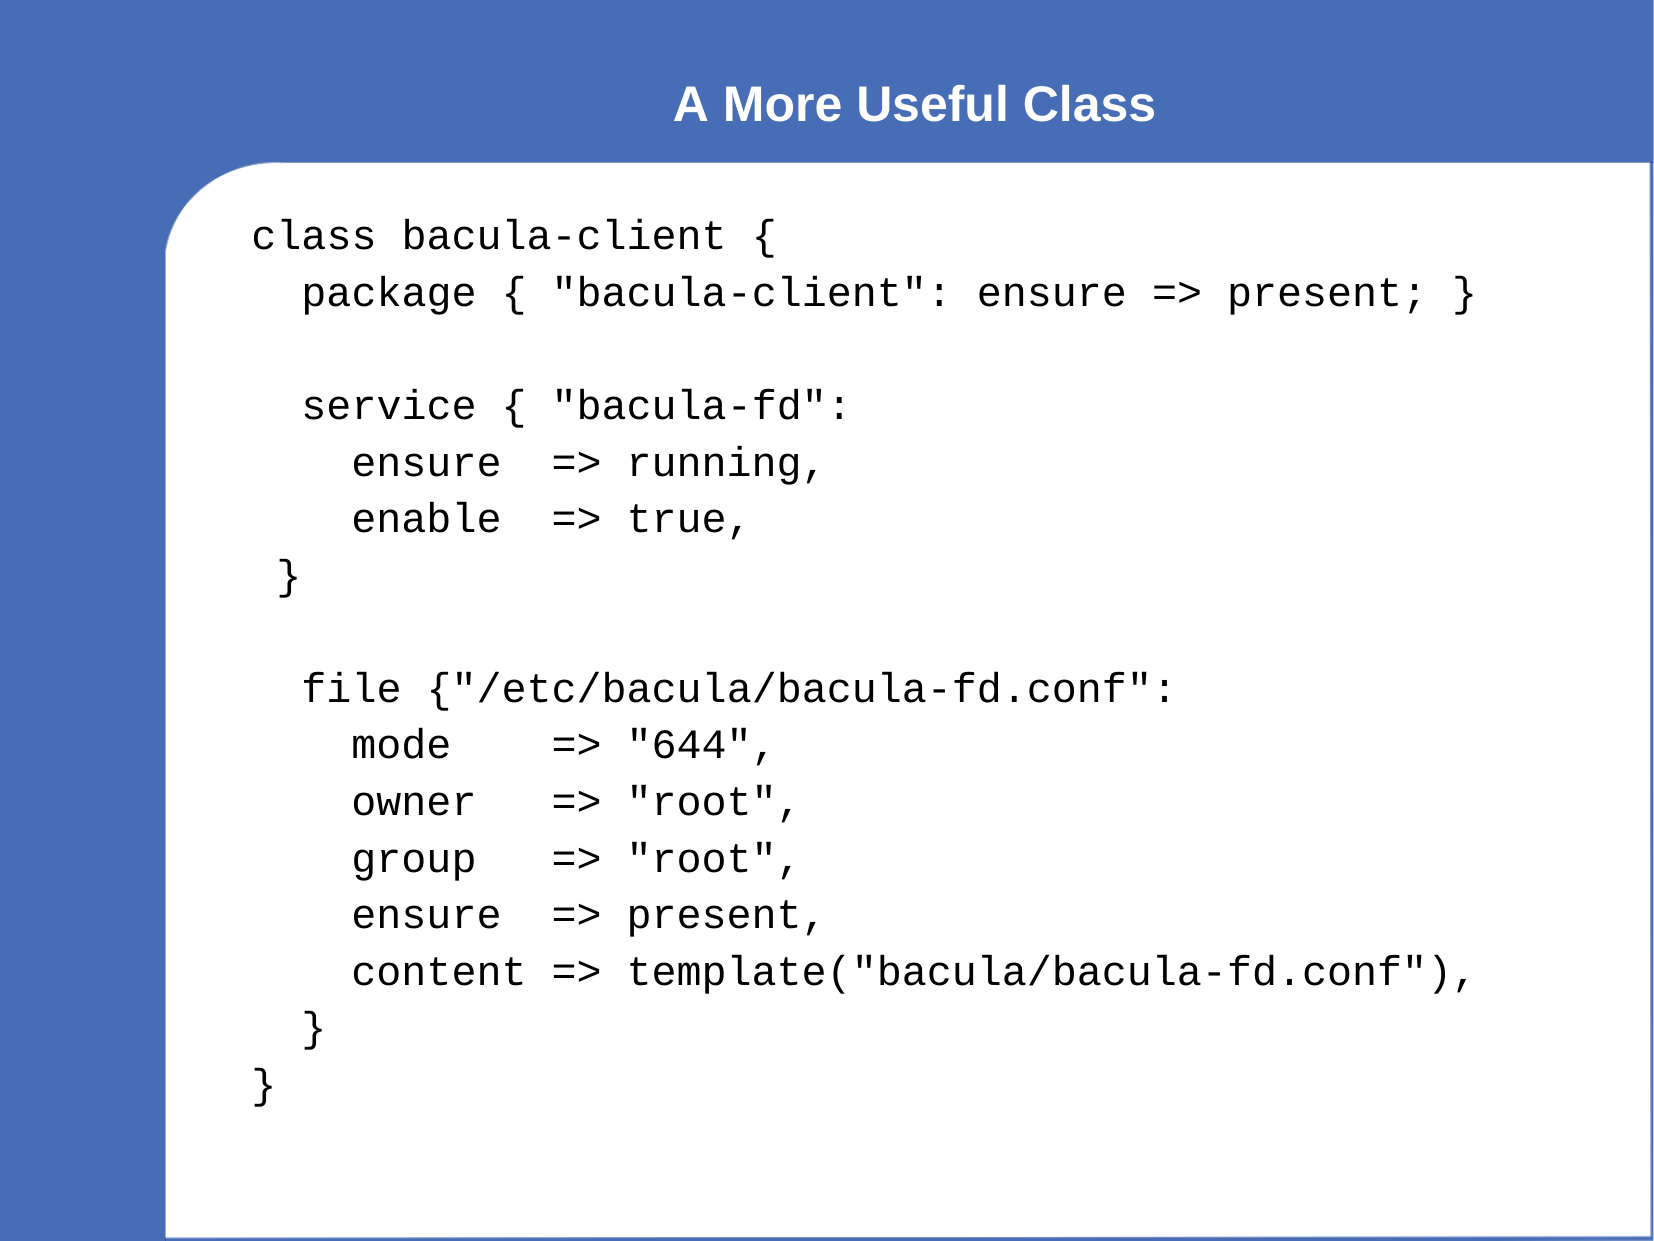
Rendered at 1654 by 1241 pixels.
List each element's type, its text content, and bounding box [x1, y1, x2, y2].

title A More Useful Class [234, 27, 1595, 181]
picture [0, 0, 1654, 1241]
list class bacula-client { package { "bacula-client": ensure => present; } service { "bacula-fd": ensure => running, enable => true, } file {"/etc/bacula/bacula-fd.conf": mode => "644", owner => "root", group => "root", ensure => present, content => template("bacula/bacula-fd.conf"), } } [251, 215, 1613, 1201]
